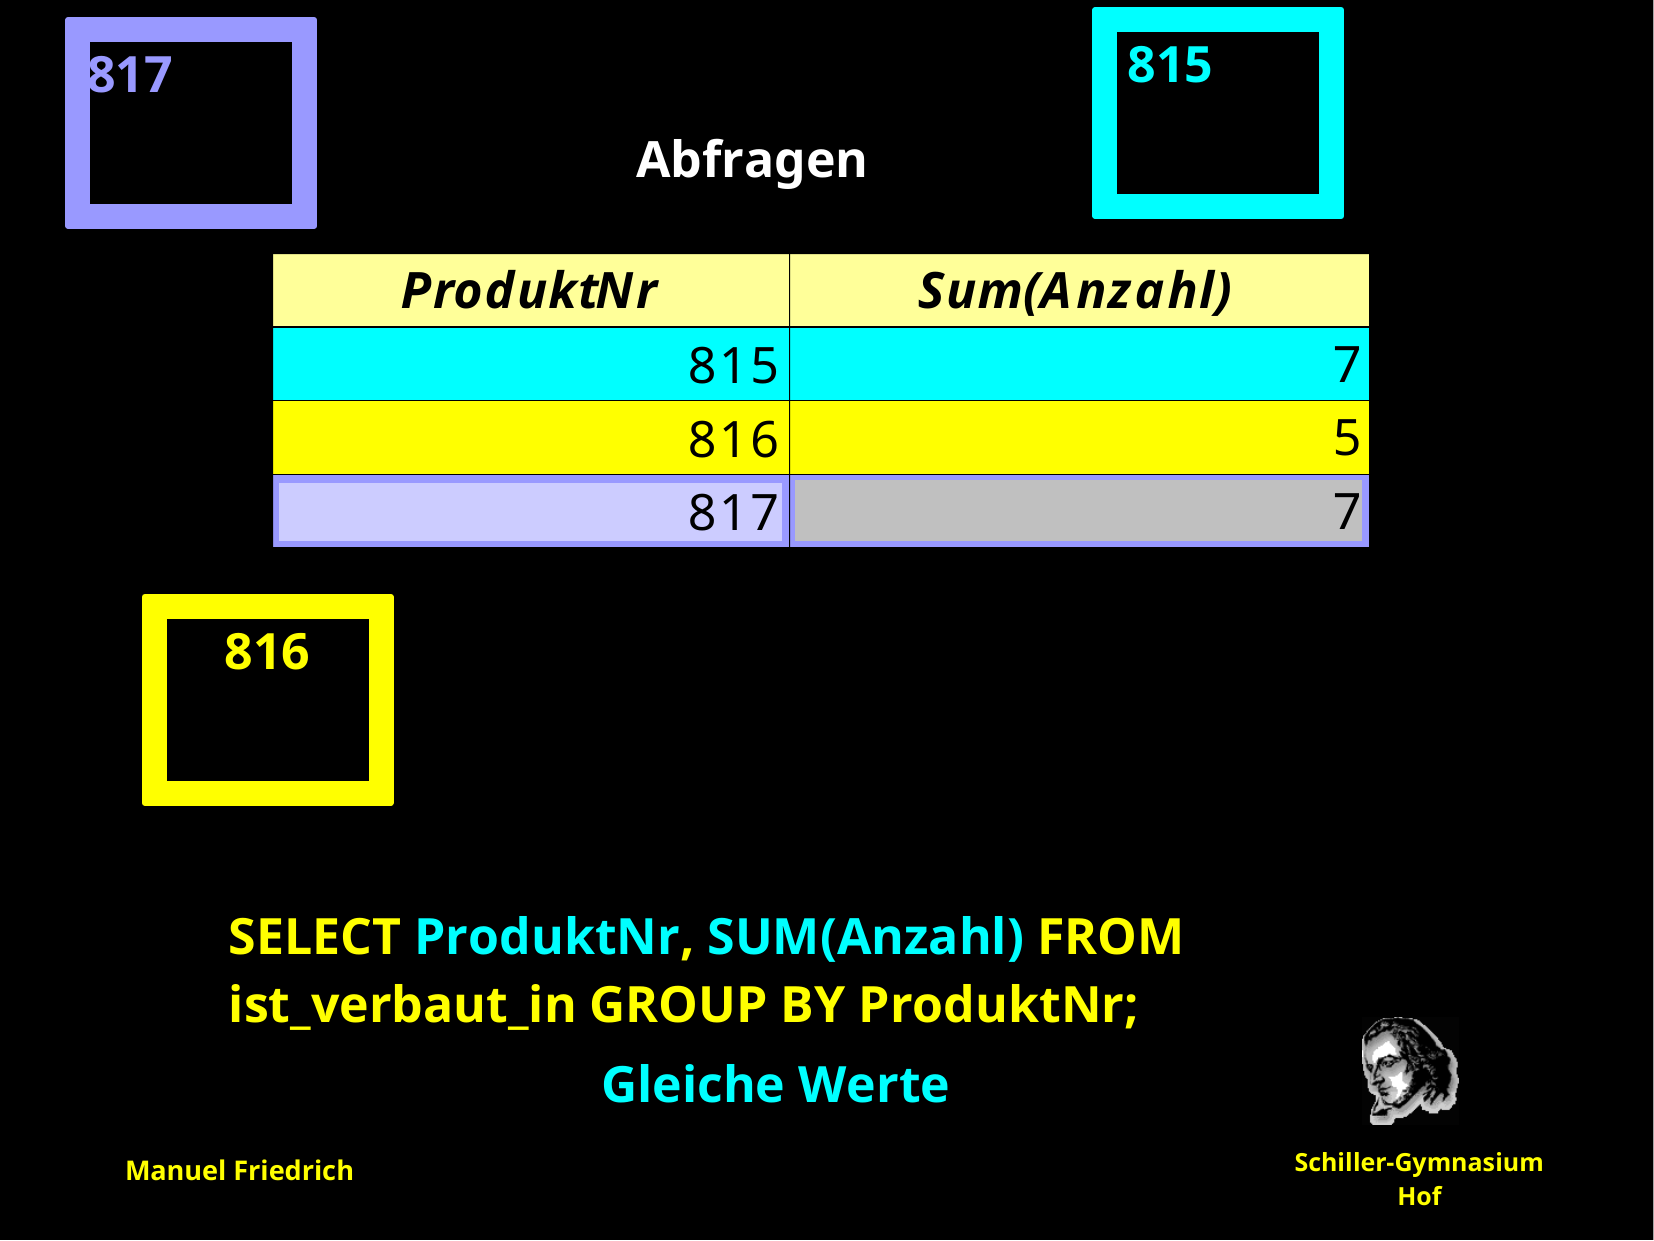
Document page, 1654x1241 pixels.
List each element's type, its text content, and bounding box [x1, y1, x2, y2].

chart [273, 253, 1466, 935]
text_box Abfragen [636, 124, 1032, 253]
picture [1362, 1017, 1459, 1125]
text_box Gleiche Werte [601, 1048, 960, 1110]
text_box SELECT ProduktNr, SUM(Anzahl) FROM ist_verbaut_in GROUP BY ProduktNr; [229, 901, 1269, 1024]
text_box Manuel Friedrich [124, 1151, 357, 1185]
text_box 817 [68, 19, 315, 227]
chart [273, 616, 371, 783]
text_box 816 [144, 596, 391, 803]
text_box 815 [1095, 9, 1342, 217]
text_box Schiller-Gymnasium Hof [1294, 1145, 1549, 1206]
